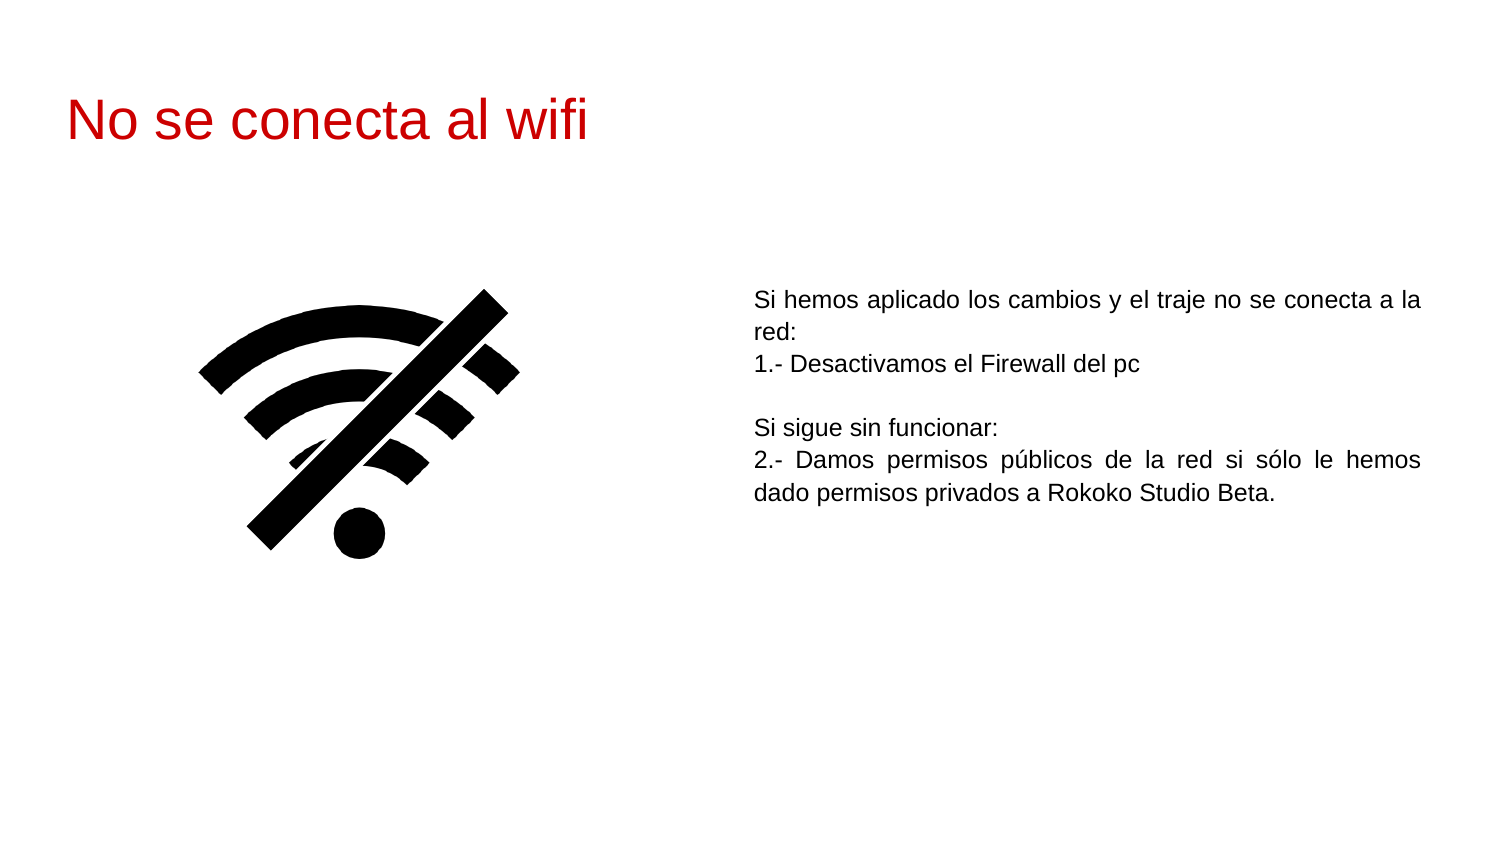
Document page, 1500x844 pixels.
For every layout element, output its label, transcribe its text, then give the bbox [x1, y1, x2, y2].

list Si hemos aplicado los cambios y el traje no se conecta a la red: 1.- Desactivamos el Firewall del pc Si sigue sin funcionar: 2.- Damos permisos públicos de la red si sólo le hemos dado permisos privados a Rokoko Studio Beta. [738, 266, 1438, 678]
title No se conecta al wifi [51, 72, 1449, 167]
picture [198, 305, 520, 559]
text_box [243, 285, 512, 555]
